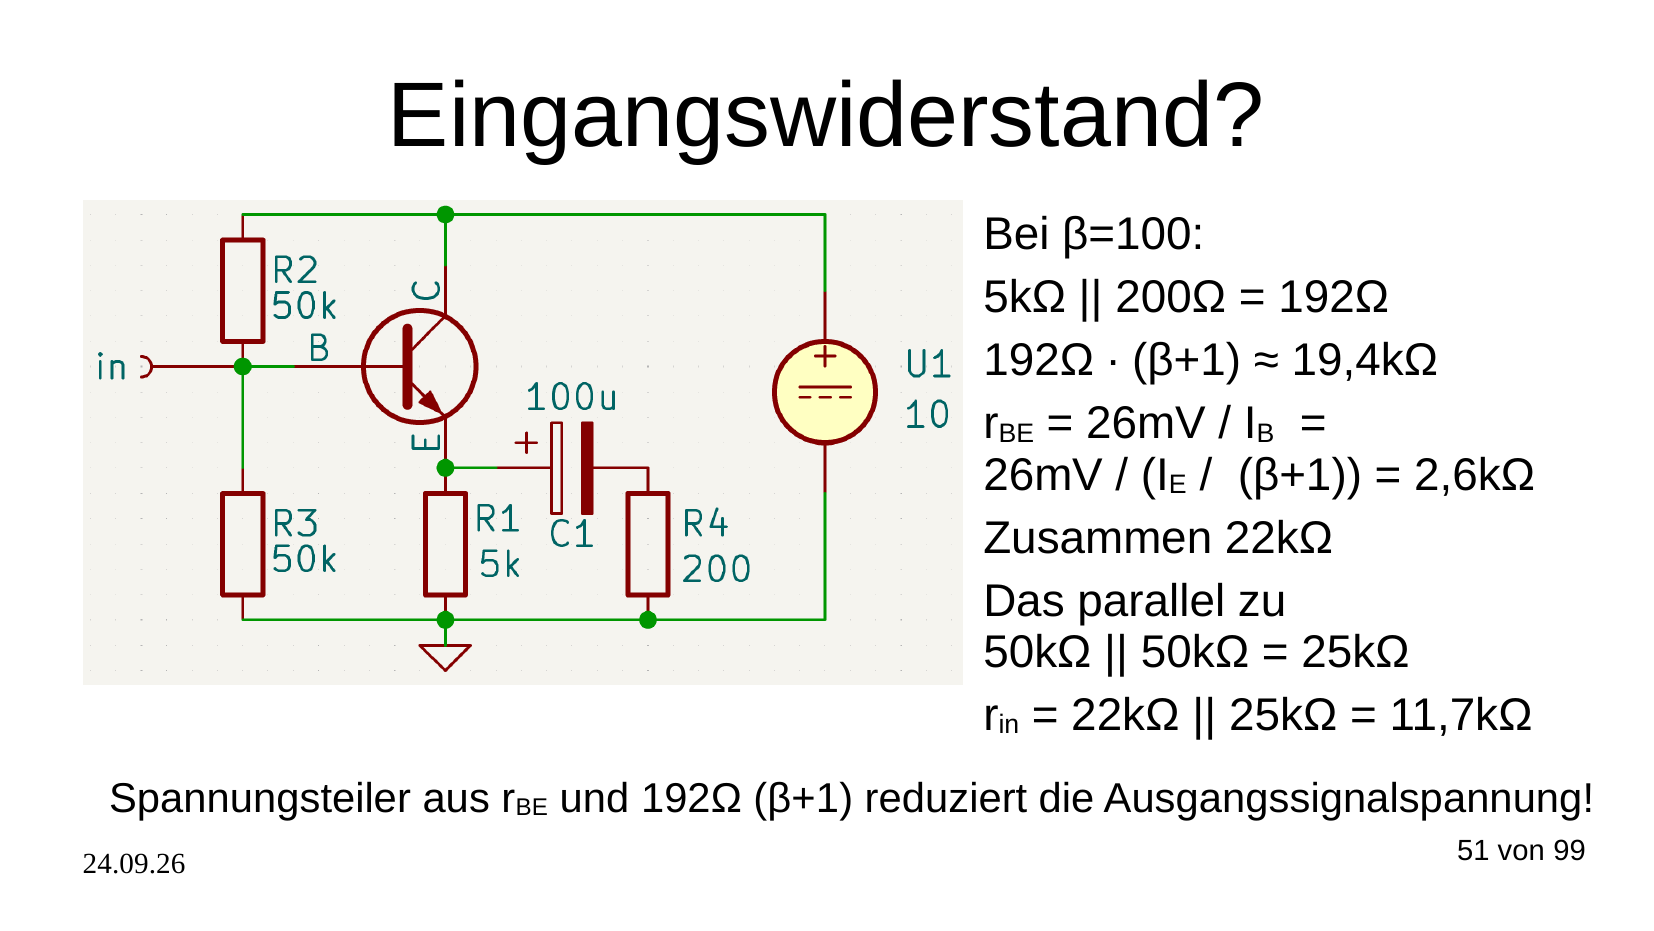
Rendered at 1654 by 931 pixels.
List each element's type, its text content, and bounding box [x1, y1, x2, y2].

text_box Spannungsteiler aus rBE und 192Ω (β+1) reduziert die Ausgangssignalspannung! [94, 767, 1620, 830]
text_box Bei β=100: 5kΩ || 200Ω = 192Ω 192Ω ∙ (β+1) ≈ 19,4kΩ rBE = 26mV / IB = 26mV / (IE / (β+1)) = 2,6kΩ Zusammen 22kΩ Das parallel zu 50kΩ || 50kΩ = 25kΩ rin = 22kΩ || 25kΩ = 11,7kΩ [968, 200, 1607, 767]
title Eingangswiderstand? [82, 37, 1571, 193]
picture [83, 200, 963, 686]
